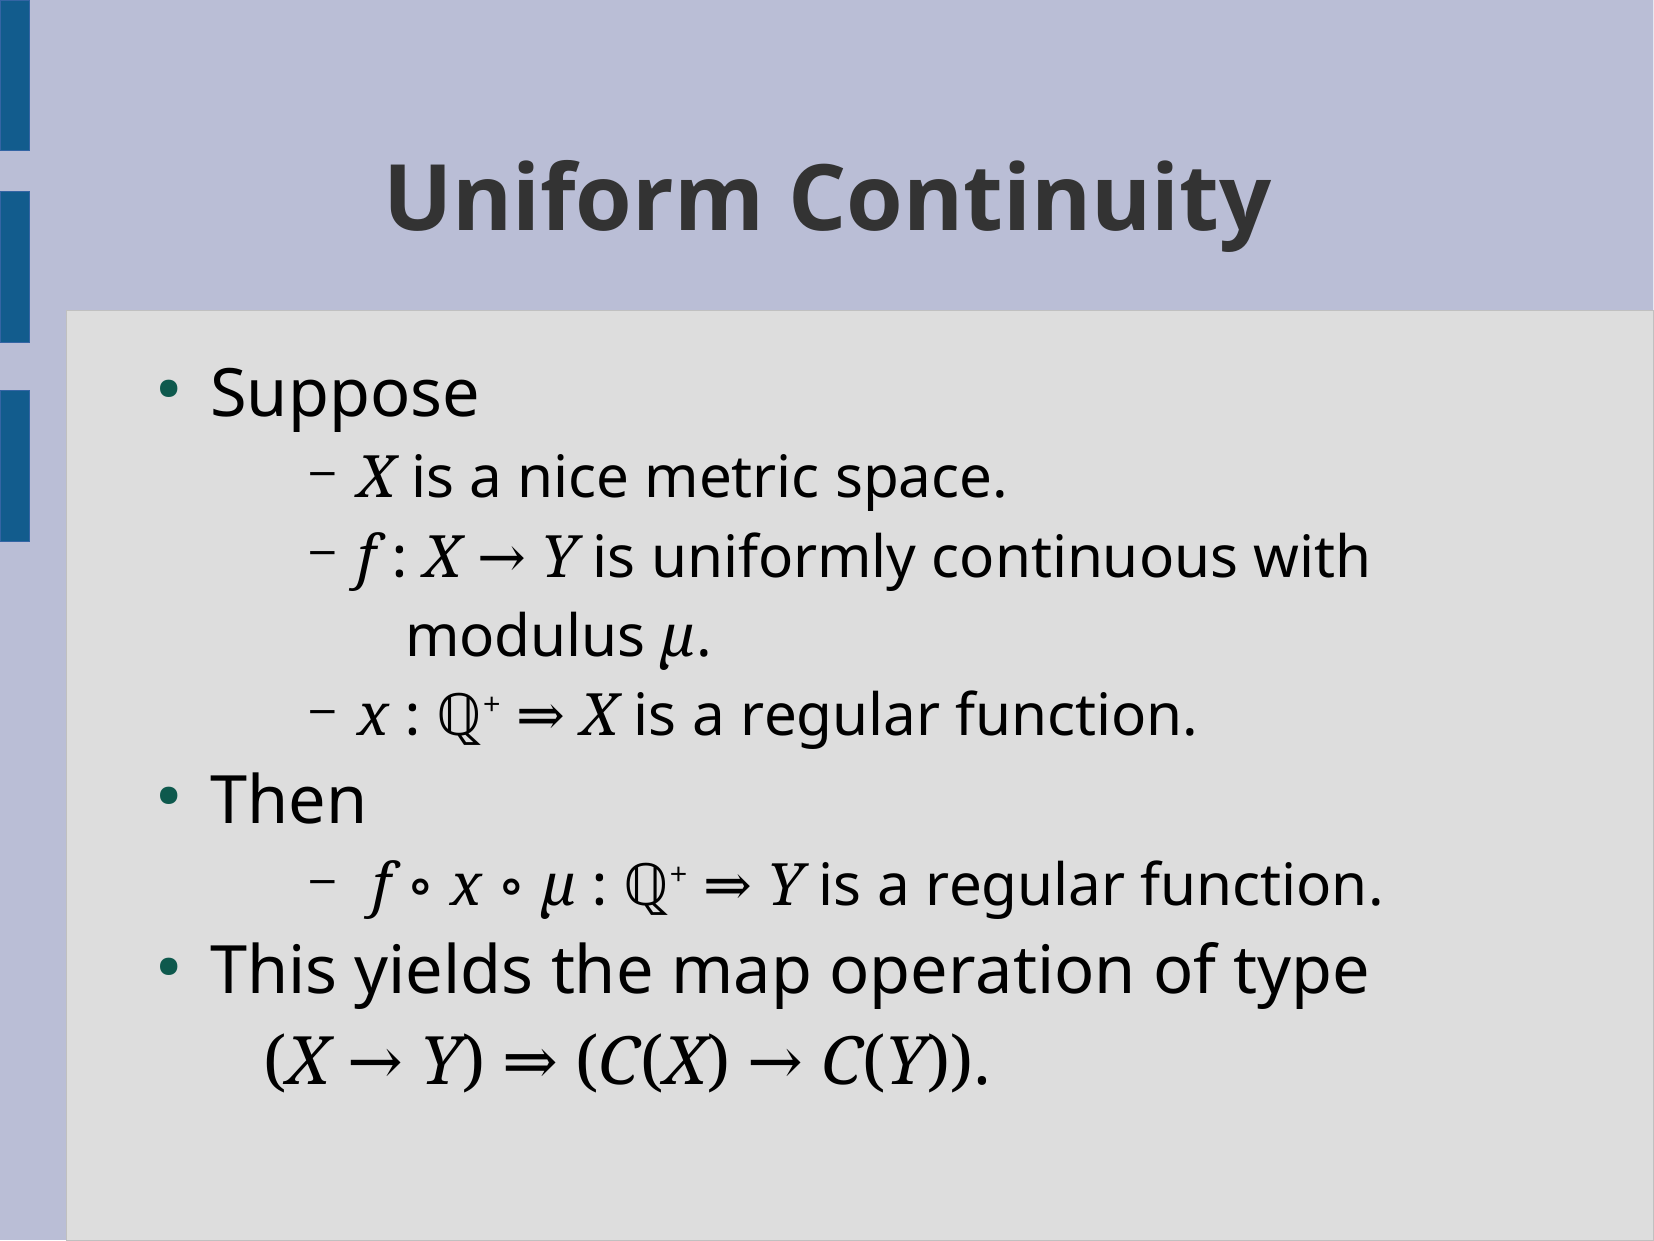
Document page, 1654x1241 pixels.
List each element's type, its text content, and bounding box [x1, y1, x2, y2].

list Suppose X is a nice metric space. f : X → Y is uniformly continuous with modulus μ. x : ℚ+ ⇒ X is a regular function. Then f ∘ x ∘ μ : ℚ+ ⇒ Y is a regular function. This yields the map operation of type (X → Y) ⇒ (C(X) → C(Y)). [121, 344, 1534, 1152]
title Uniform Continuity [121, 91, 1534, 299]
